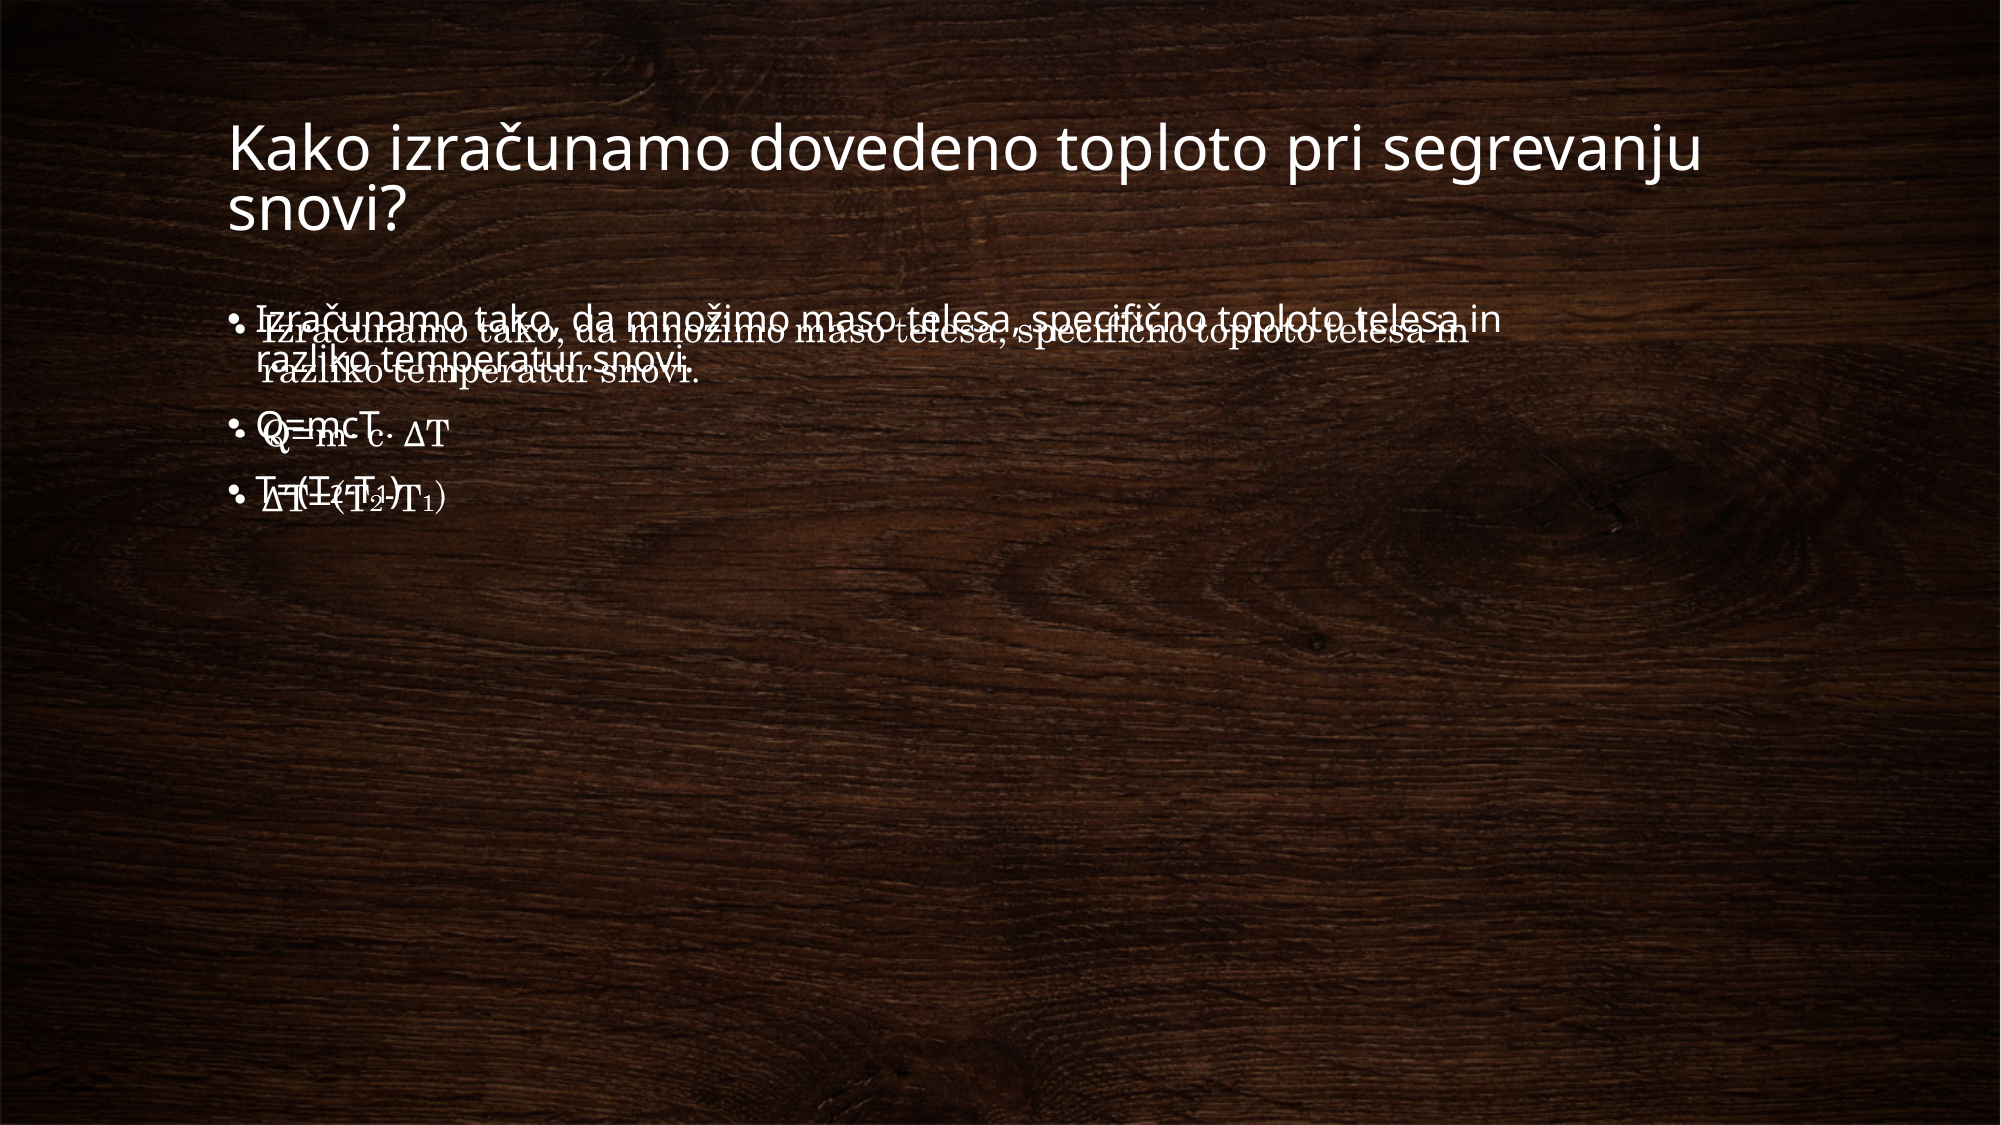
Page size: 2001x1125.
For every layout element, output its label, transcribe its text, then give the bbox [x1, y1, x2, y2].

title Kako izračunamo dovedeno toploto pri segrevanju snovi? [212, 62, 1788, 250]
picture [0, 0, 2001, 1125]
list [212, 292, 1588, 1013]
